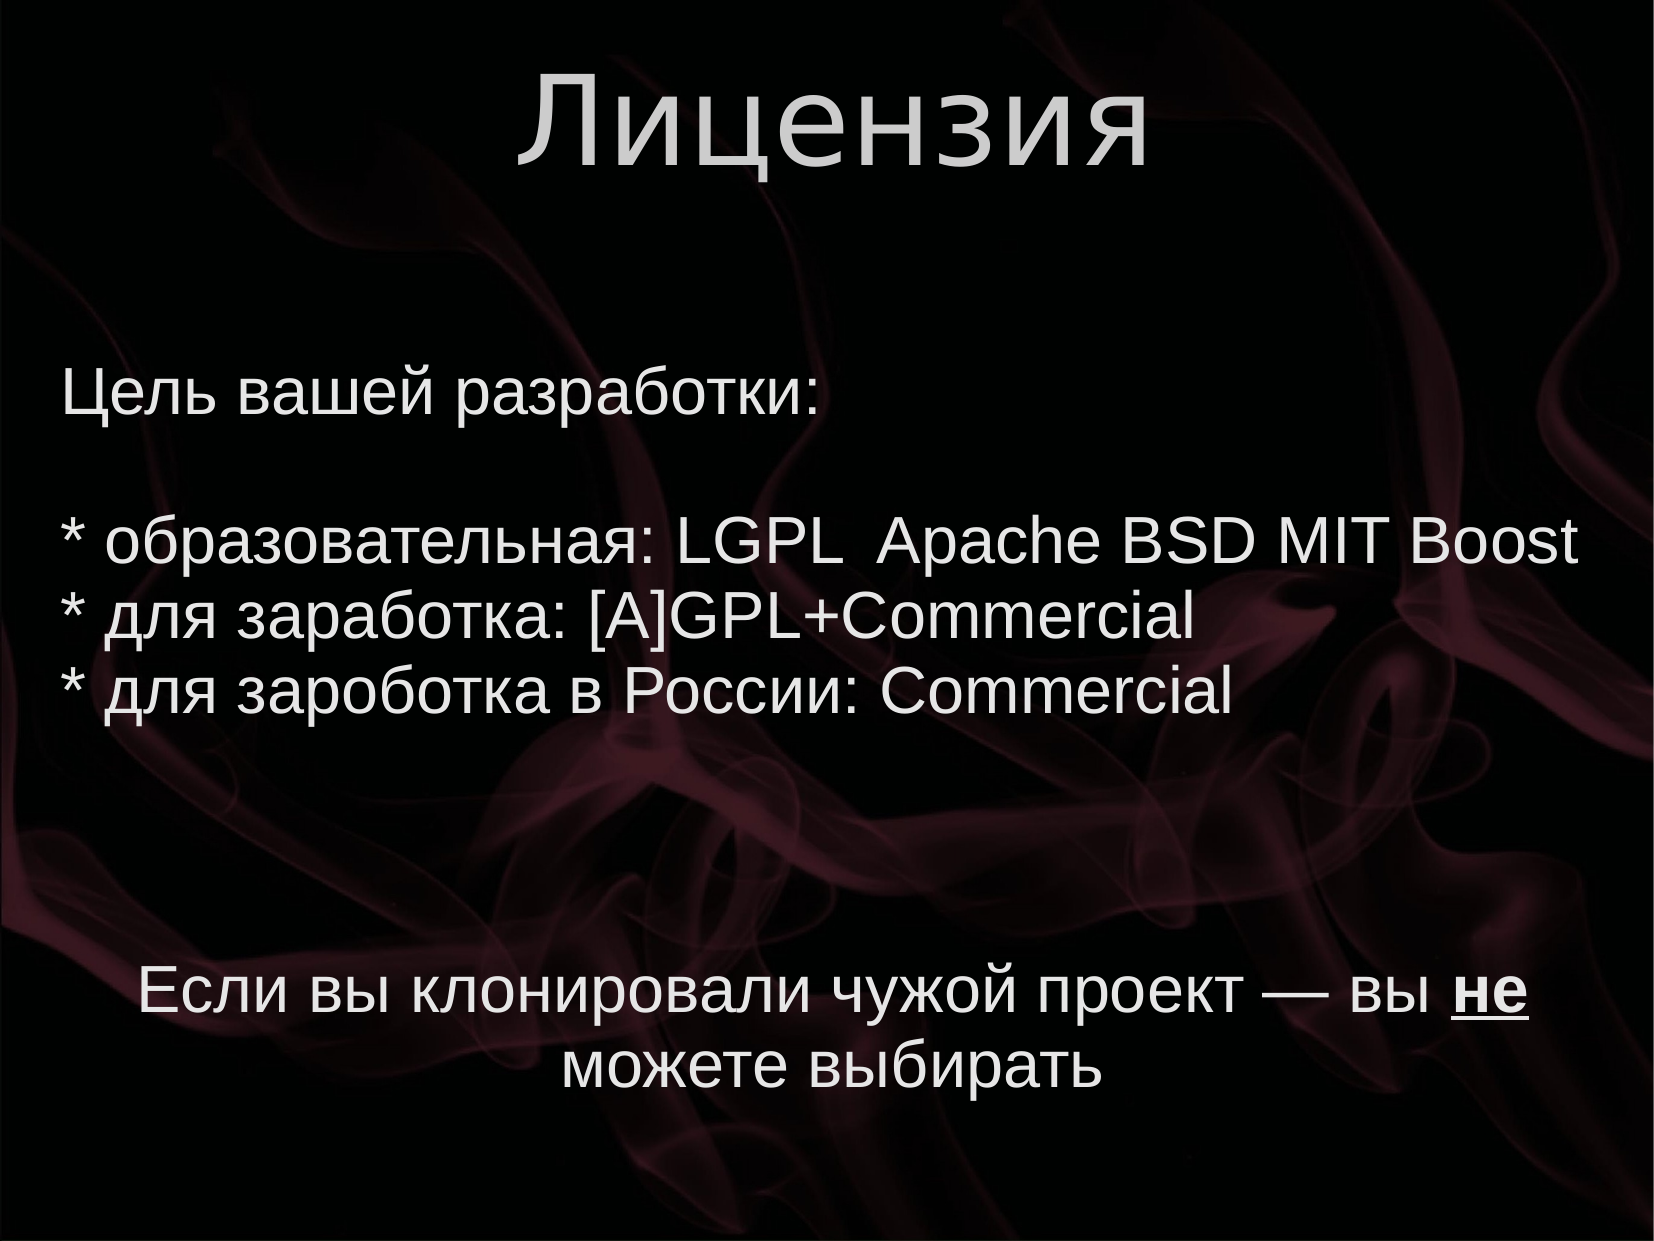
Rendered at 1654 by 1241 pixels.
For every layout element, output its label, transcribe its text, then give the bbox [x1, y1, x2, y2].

title Лицензия [90, 45, 1579, 200]
picture [0, 0, 1654, 1241]
subtitle Цель вашей разработки: * образовательная: LGPL Apache BSD MIT Boost * для заработка: [A]GPL+Commercial * для зароботка в России: Commercial Если вы клонировали чужой проект — вы не можете выбирать [60, 255, 1606, 1201]
